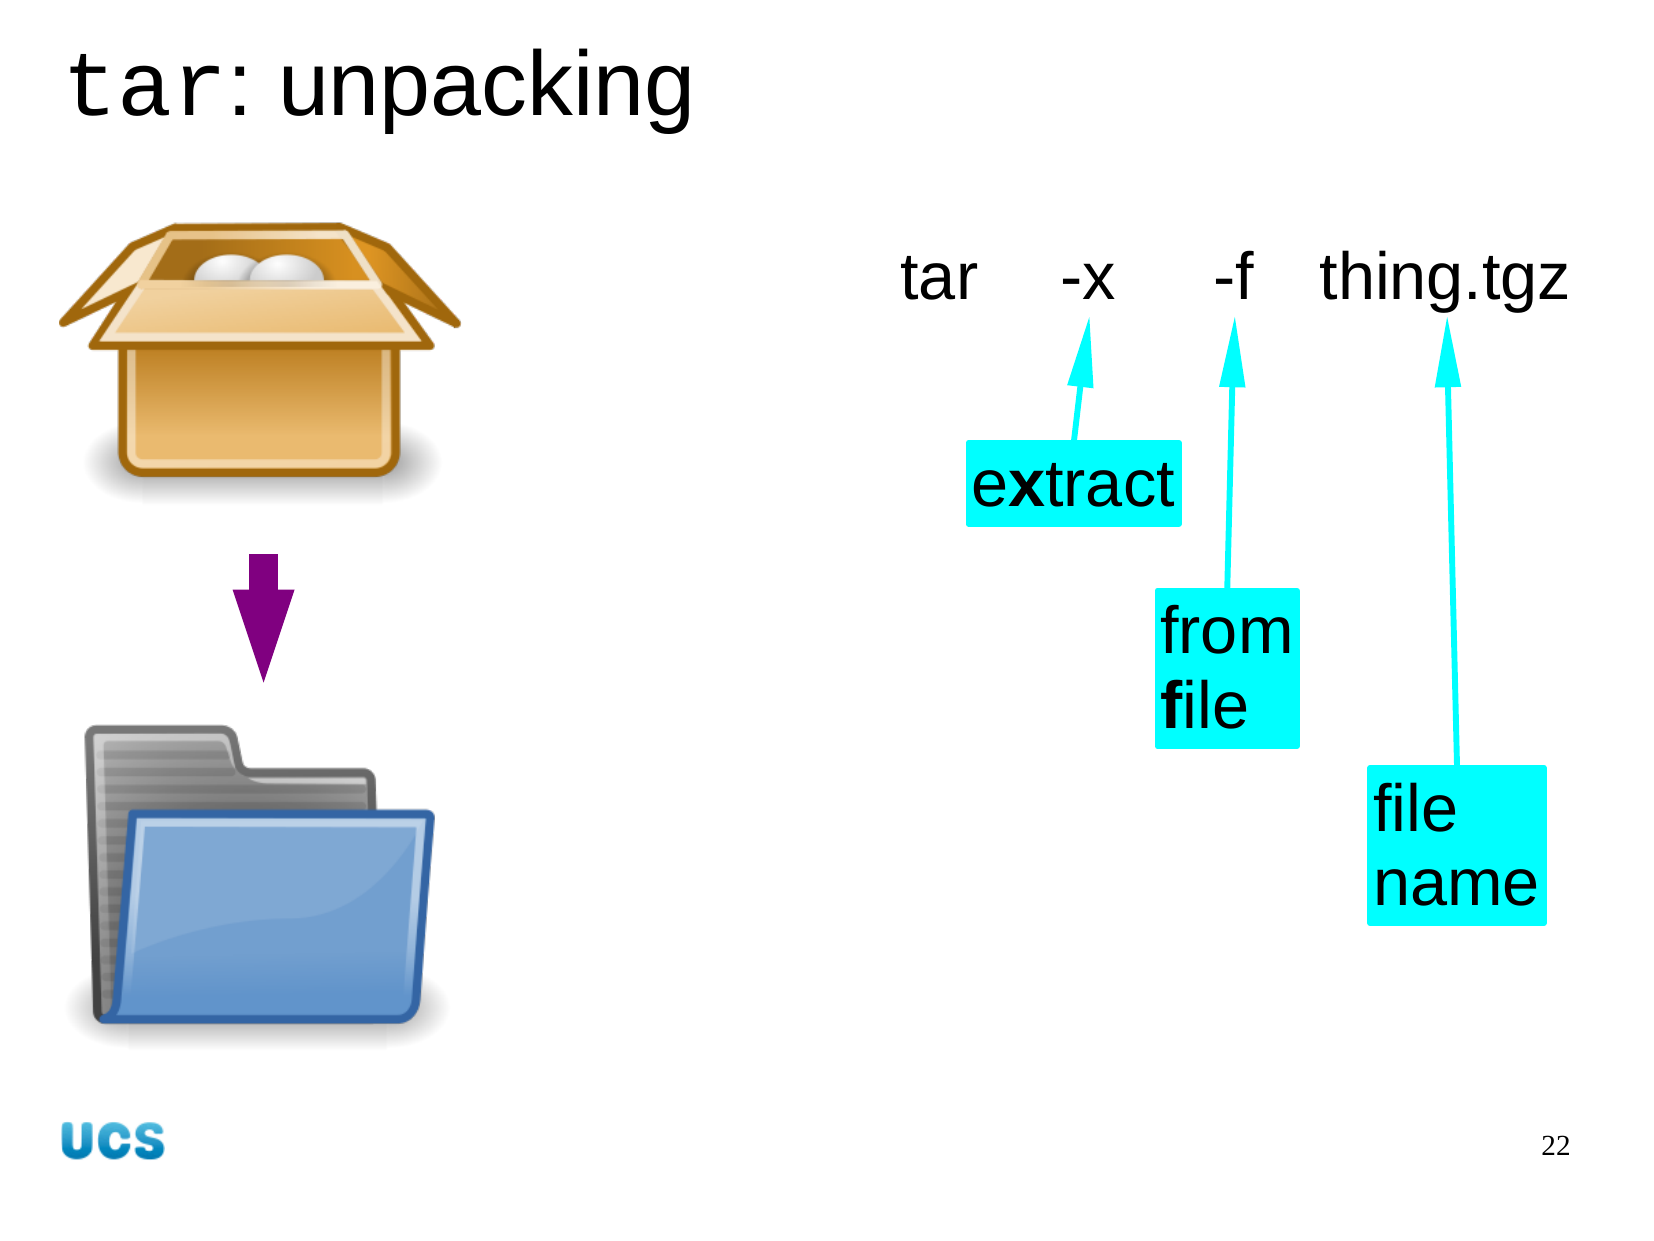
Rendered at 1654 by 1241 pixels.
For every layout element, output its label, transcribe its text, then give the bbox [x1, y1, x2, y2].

picture [59, 145, 469, 555]
text_box from file [1157, 590, 1298, 747]
picture [59, 682, 469, 1092]
text_box file name [1370, 767, 1544, 924]
text_box tar: unpacking [59, 29, 700, 146]
text_box extract [968, 442, 1180, 524]
text_box -f [1210, 236, 1258, 317]
text_box thing.tgz [1316, 236, 1576, 317]
text_box tar [897, 236, 982, 317]
picture [61, 1121, 165, 1161]
text_box -x [1057, 236, 1120, 317]
